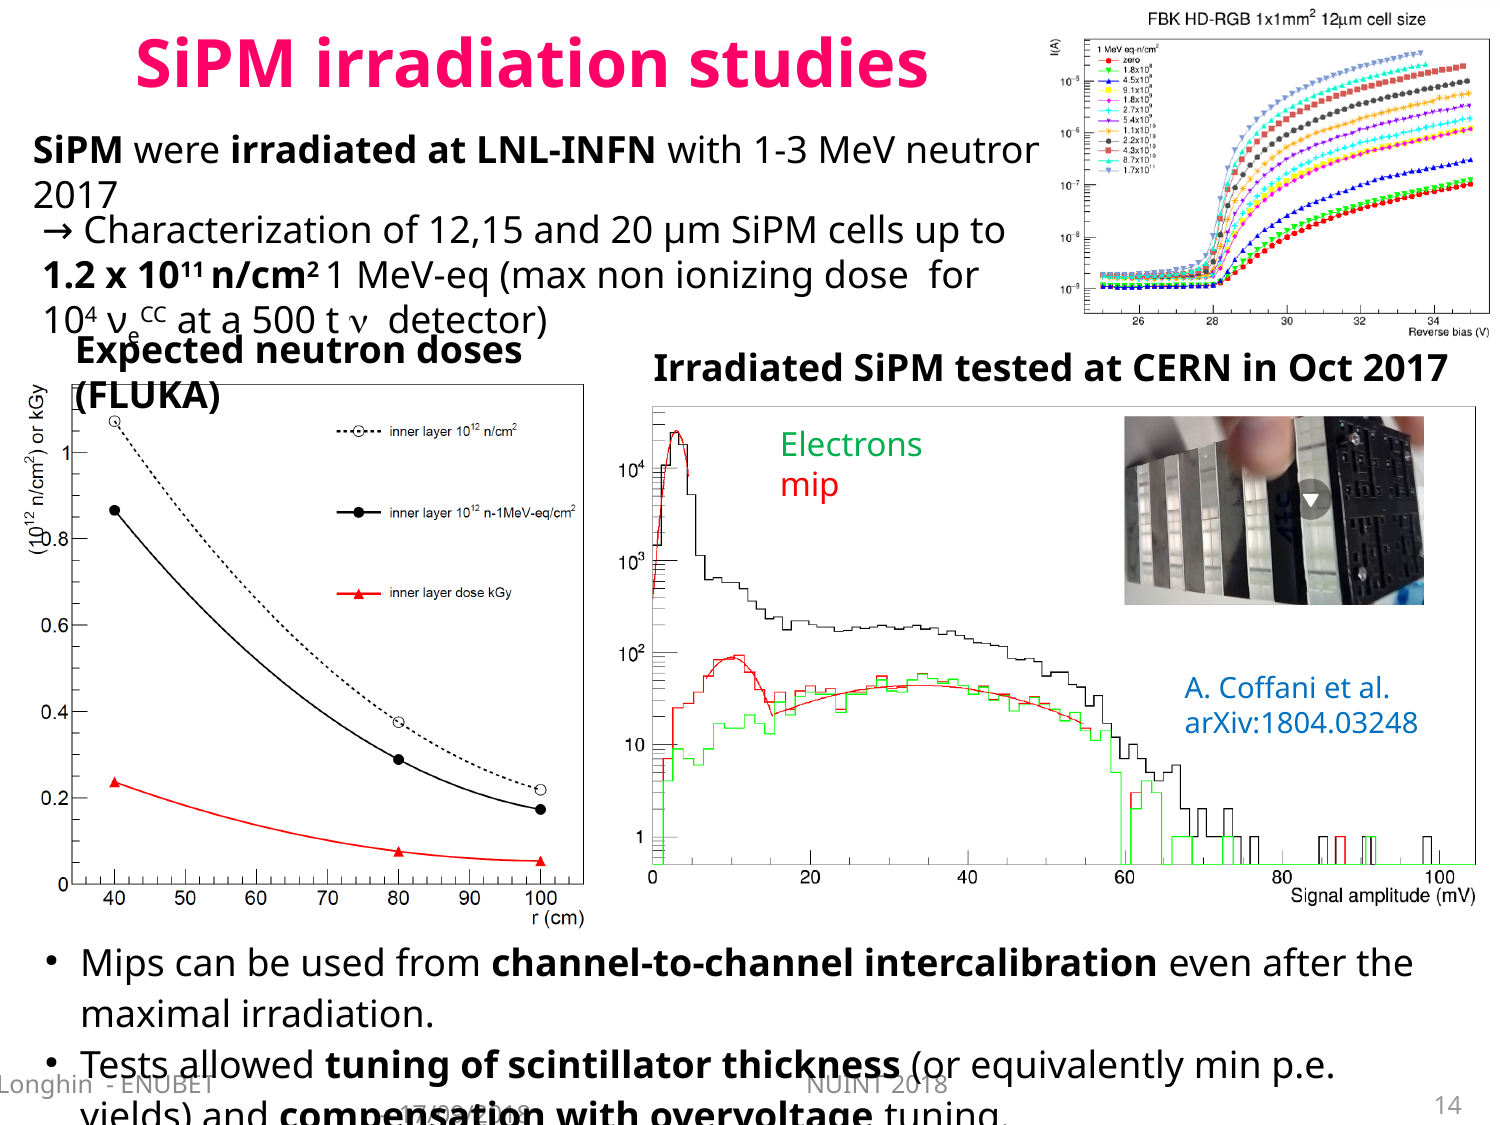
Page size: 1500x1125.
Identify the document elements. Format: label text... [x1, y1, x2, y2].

text_box → Characterization of 12,15 and 20 μm SiPM cells up to 1.2 x 1011 n/cm2 1 MeV-eq (max non ionizing dose for 104 νeCC at a 500 t n detector) [27, 199, 1039, 356]
text_box Expected neutron doses (FLUKA) [59, 318, 628, 424]
text_box SiPM were irradiated at LNL-INFN with 1-3 MeV neutrons in Jun 2017 [0, 118, 1039, 223]
text_box Electrons mip [764, 416, 1124, 511]
text_box Irradiated SiPM tested at CERN in Oct 2017 [638, 336, 1474, 397]
text_box A. Coffani et al. arXiv:1804.03248 [1169, 662, 1434, 747]
text_box SiPM irradiation studies [0, 13, 1039, 108]
picture [1039, 0, 1500, 347]
text_box Mips can be used from channel-to-channel intercalibration even after the maximal irradiation. Tests allowed tuning of scintillator thickness (or equivalently min p.e. yields) and compensation with overvoltage tuning. [30, 929, 1456, 1071]
picture [20, 367, 1492, 941]
